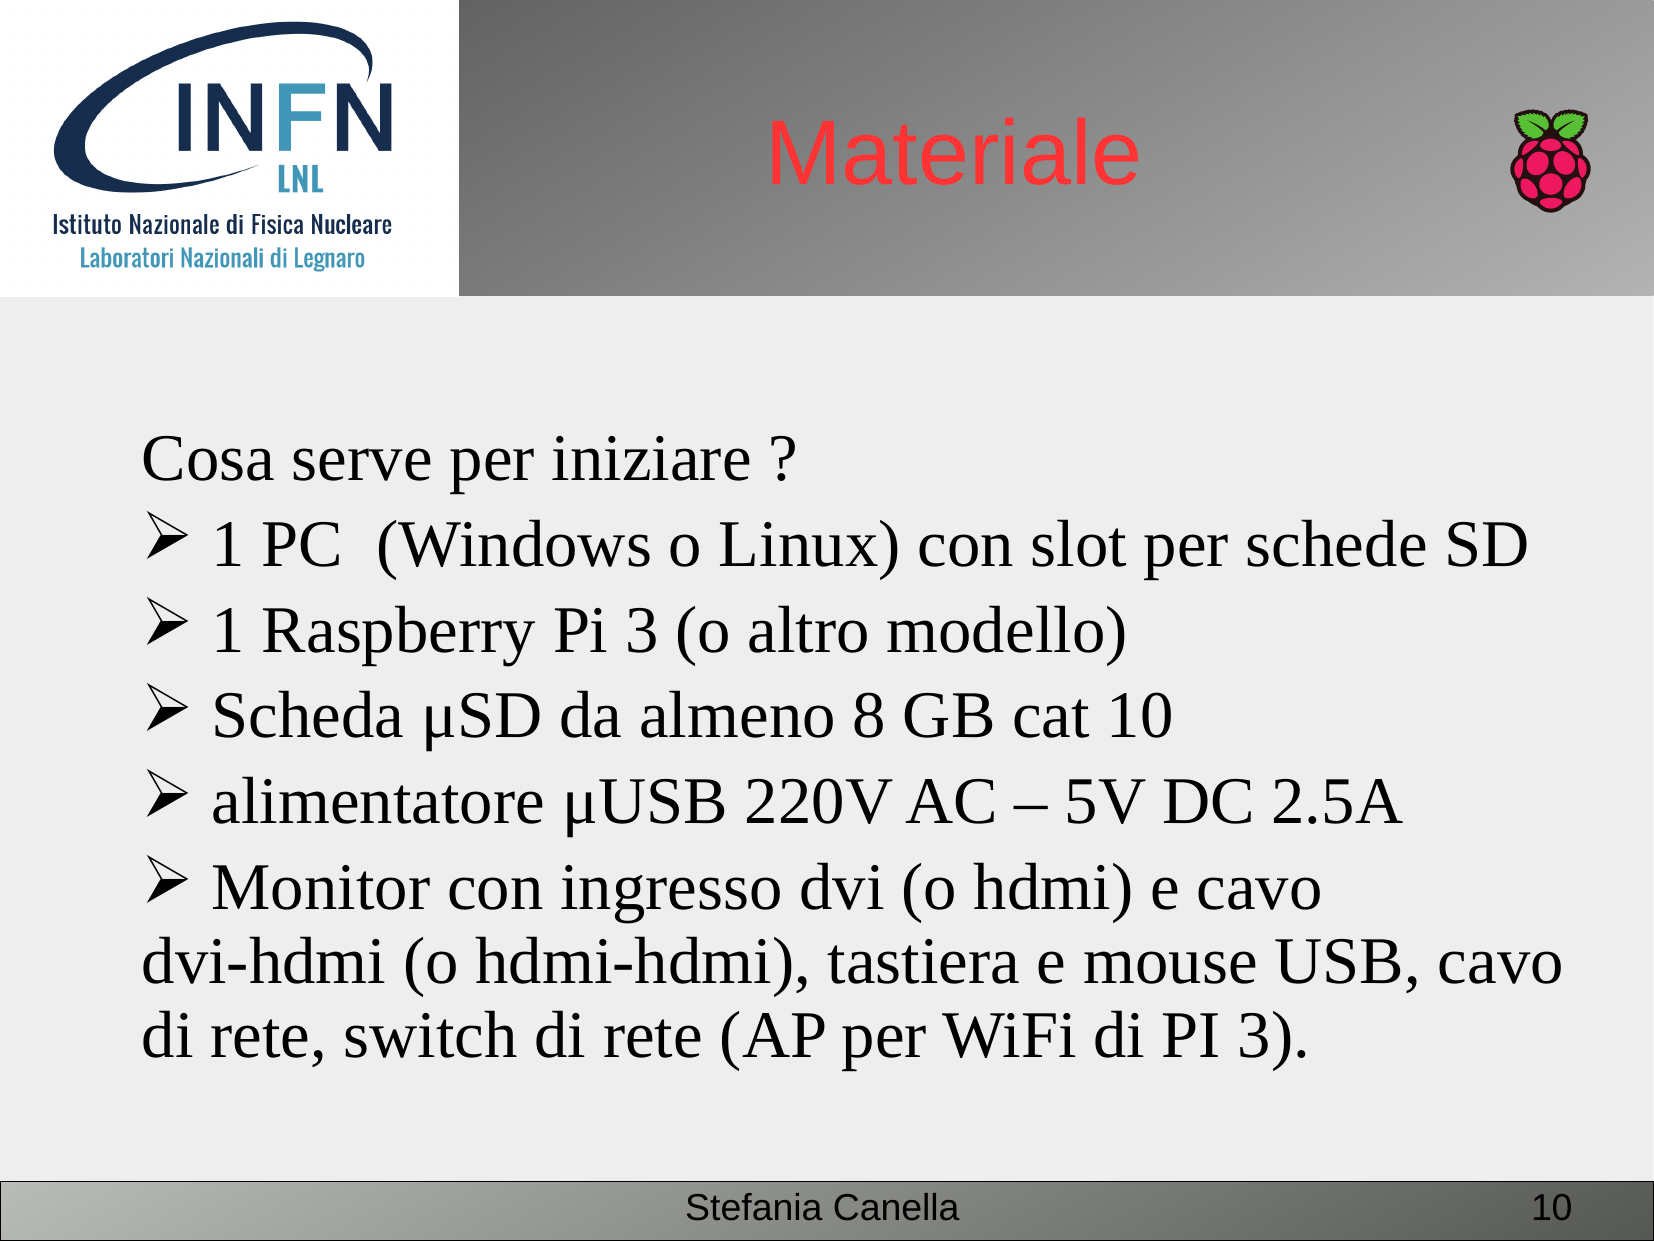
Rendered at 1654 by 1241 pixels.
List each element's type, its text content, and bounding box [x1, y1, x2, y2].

text_box [984, 1181, 1516, 1241]
picture [0, 0, 459, 297]
title Materiale [459, 49, 1571, 257]
text_box [459, 0, 1654, 296]
text_box [0, 1181, 670, 1241]
text_box 34 [1516, 1178, 1654, 1241]
subtitle Cosa serve per iniziare ? 1 PC (Windows o Linux) con slot per schede SD 1 Raspberry Pi 3 (o altro modello) Scheda μSD da almeno 8 GB cat 10 alimentatore μUSB 220V AC – 5V DC 2.5A Monitor con ingresso dvi (o hdmi) e cavo dvi-hdmi (o hdmi-hdmi), tastiera e mouse USB, cavo di rete, switch di rete (AP per WiFi di PI 3). [82, 337, 1571, 1156]
text_box Stefania Canella [670, 1178, 984, 1241]
